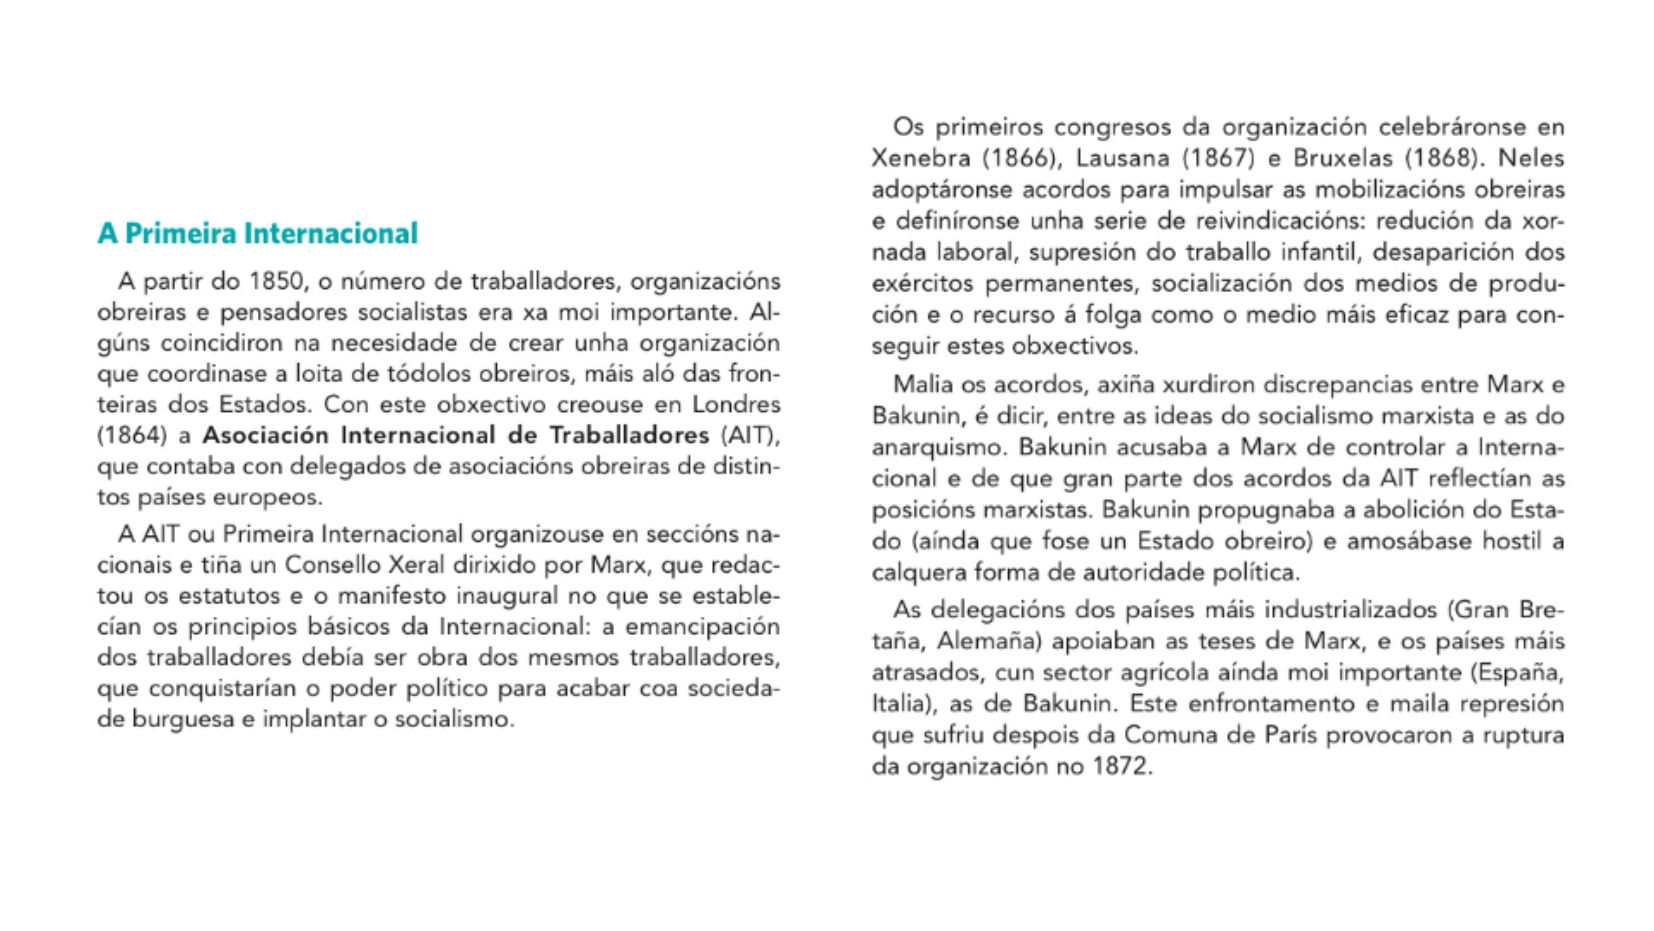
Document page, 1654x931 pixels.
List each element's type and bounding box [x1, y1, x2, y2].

picture [64, 206, 800, 739]
picture [854, 110, 1595, 798]
